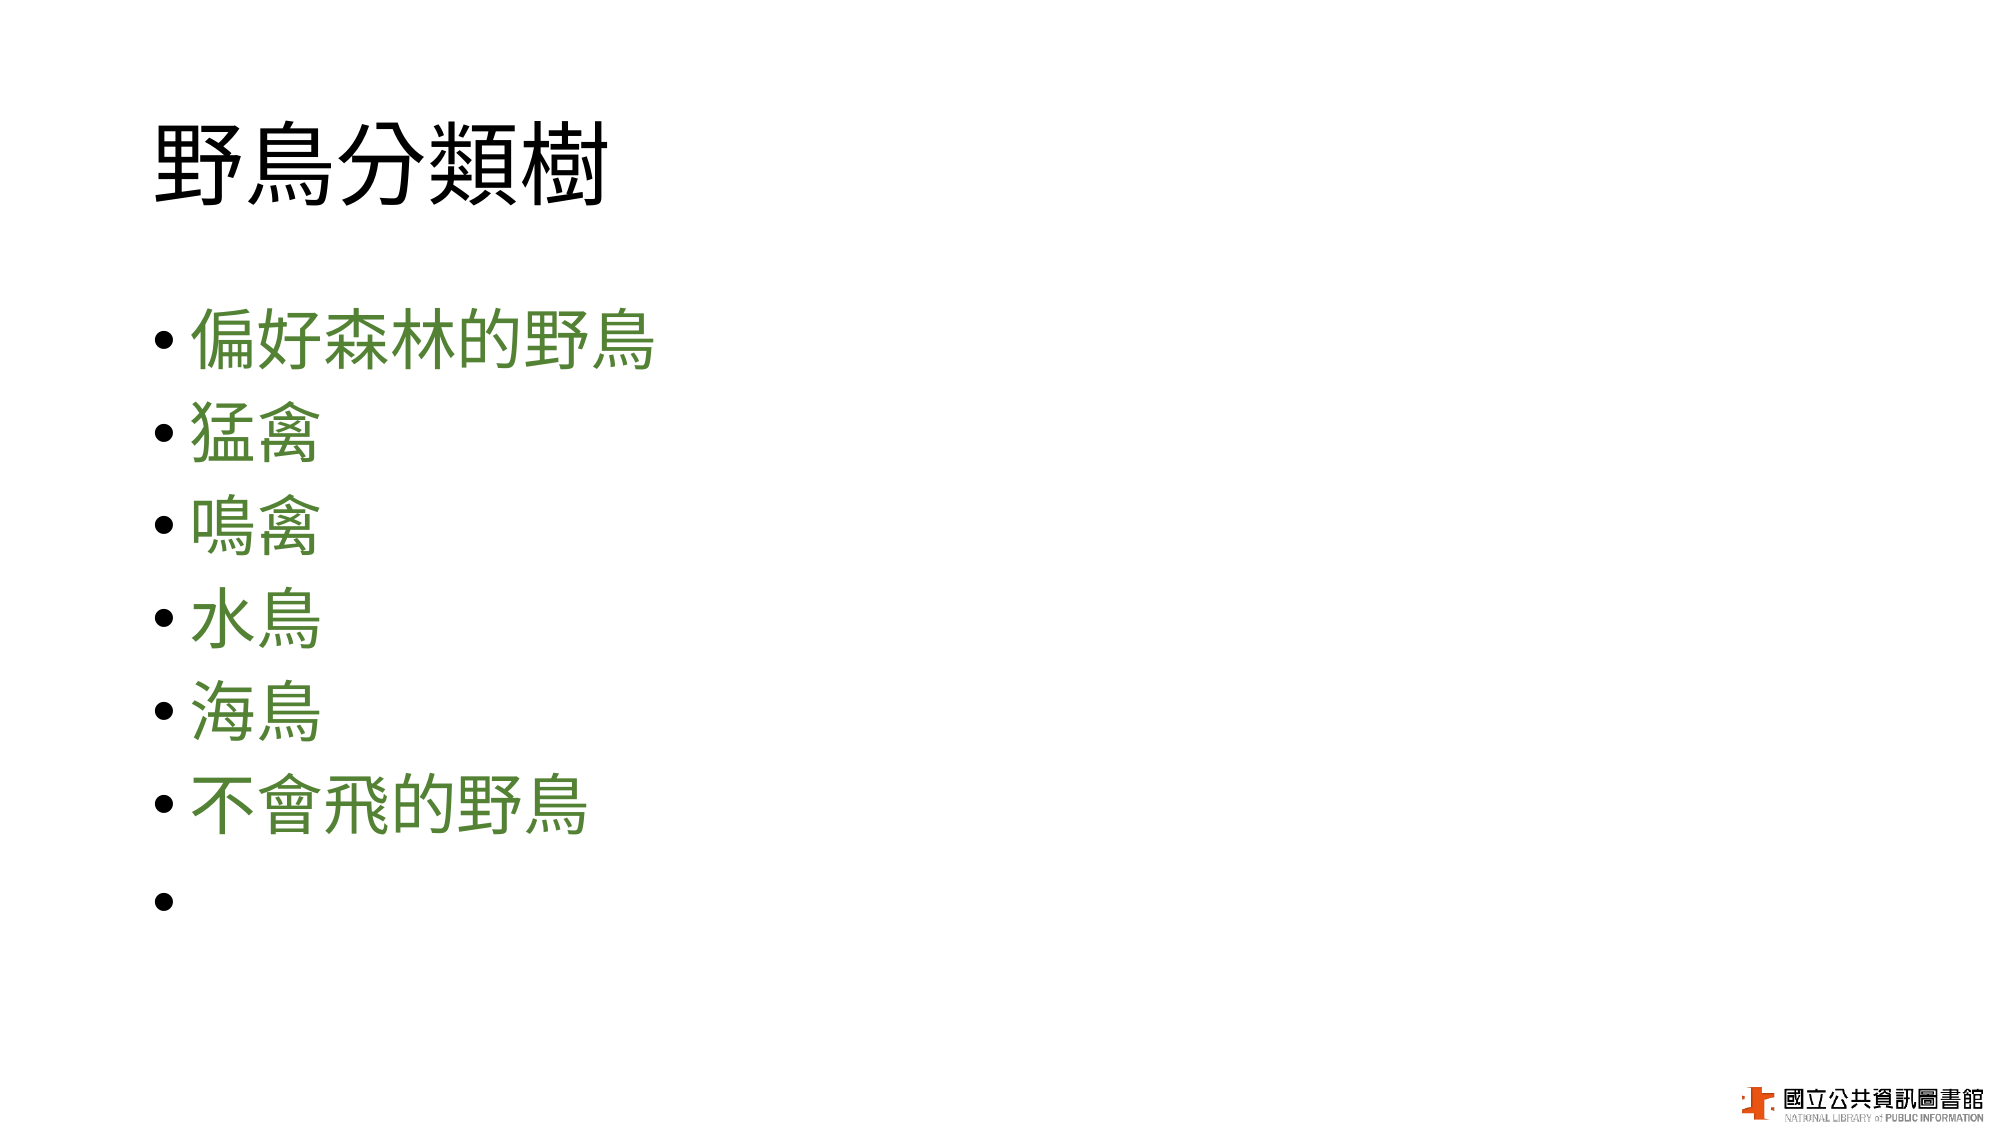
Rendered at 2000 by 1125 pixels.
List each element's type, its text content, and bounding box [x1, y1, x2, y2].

list 偏好森林的野鳥 猛禽 鳴禽 水鳥 海鳥 不會飛的野鳥 [137, 299, 1863, 1014]
title 野鳥分類樹 [137, 59, 1863, 278]
